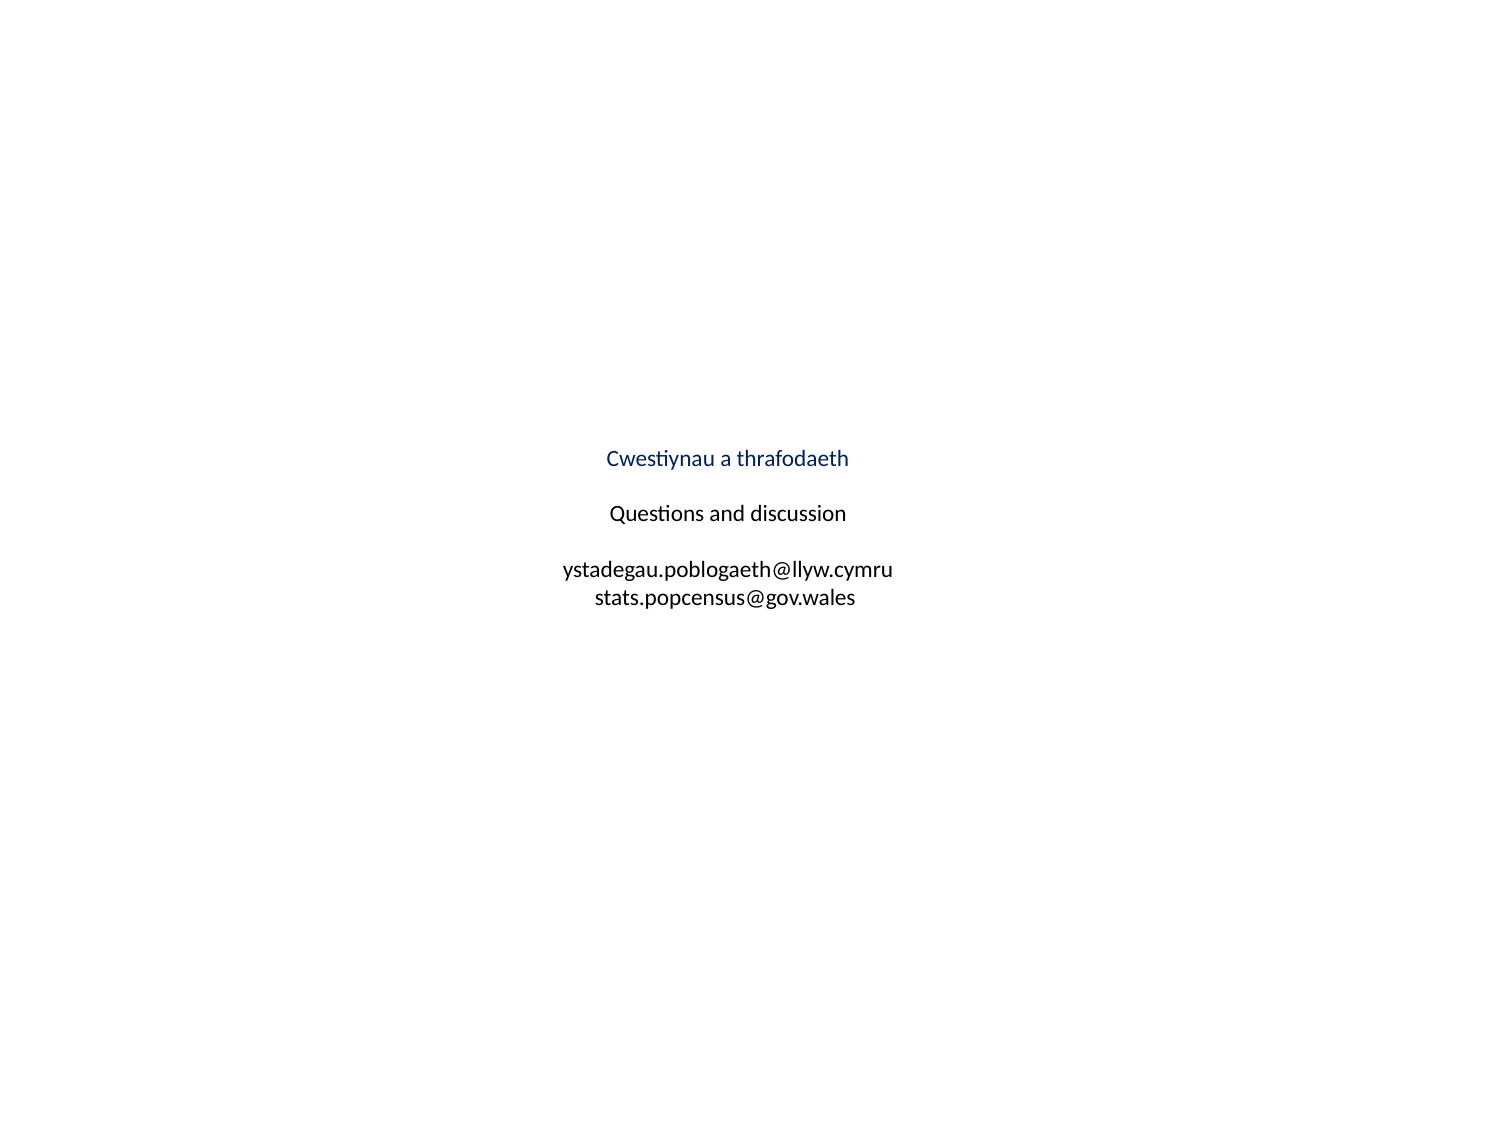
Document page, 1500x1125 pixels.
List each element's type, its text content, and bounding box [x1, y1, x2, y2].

title Cwestiynau a thrafodaeth Questions and discussion ystadegau.poblogaeth@llyw.cymru stats.popcensus@gov.wales [53, 432, 1404, 621]
